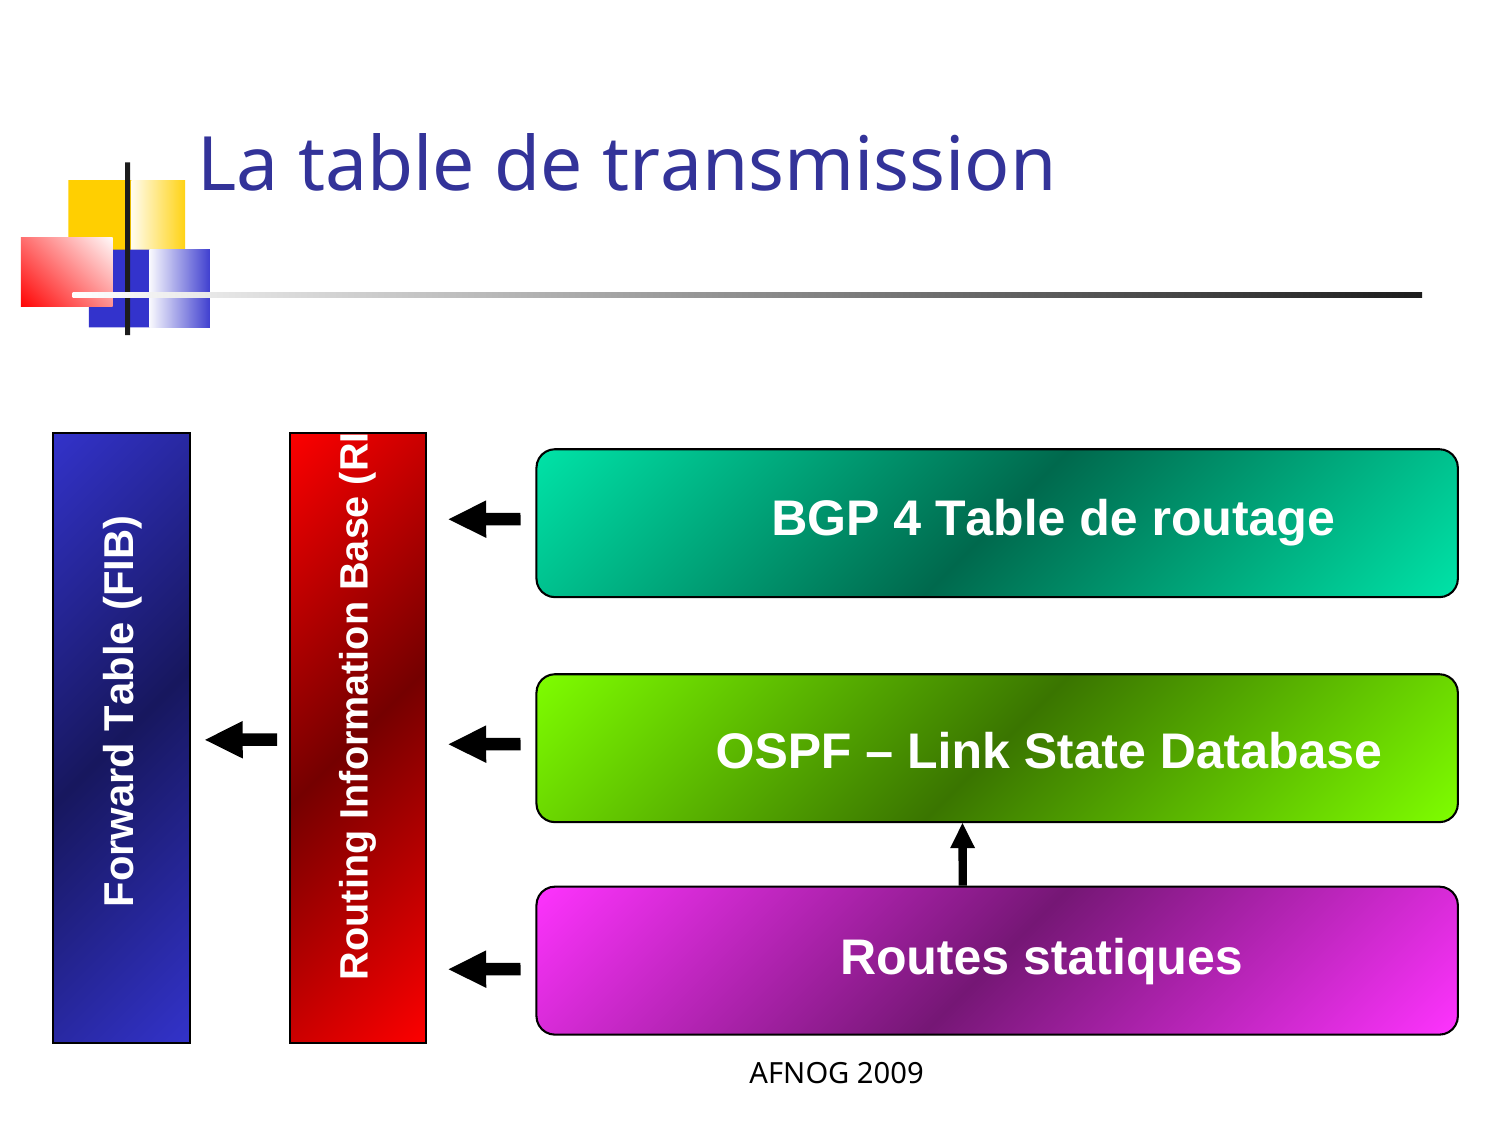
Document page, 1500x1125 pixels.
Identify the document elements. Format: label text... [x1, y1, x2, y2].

title La table de transmission [183, 66, 1500, 254]
text_box [289, 432, 427, 1043]
text_box Forward Table (FIB)‏ [88, 500, 151, 923]
text_box Routes statiques [824, 922, 1258, 994]
text_box [536, 674, 1458, 823]
text_box [536, 886, 1458, 1035]
text_box Routing Information Base (RIB)‏ [324, 375, 385, 996]
text_box OSPF – Link State Database [700, 716, 1398, 788]
text_box BGP 4 Table de routage [756, 483, 1351, 554]
text_box [53, 432, 190, 1043]
